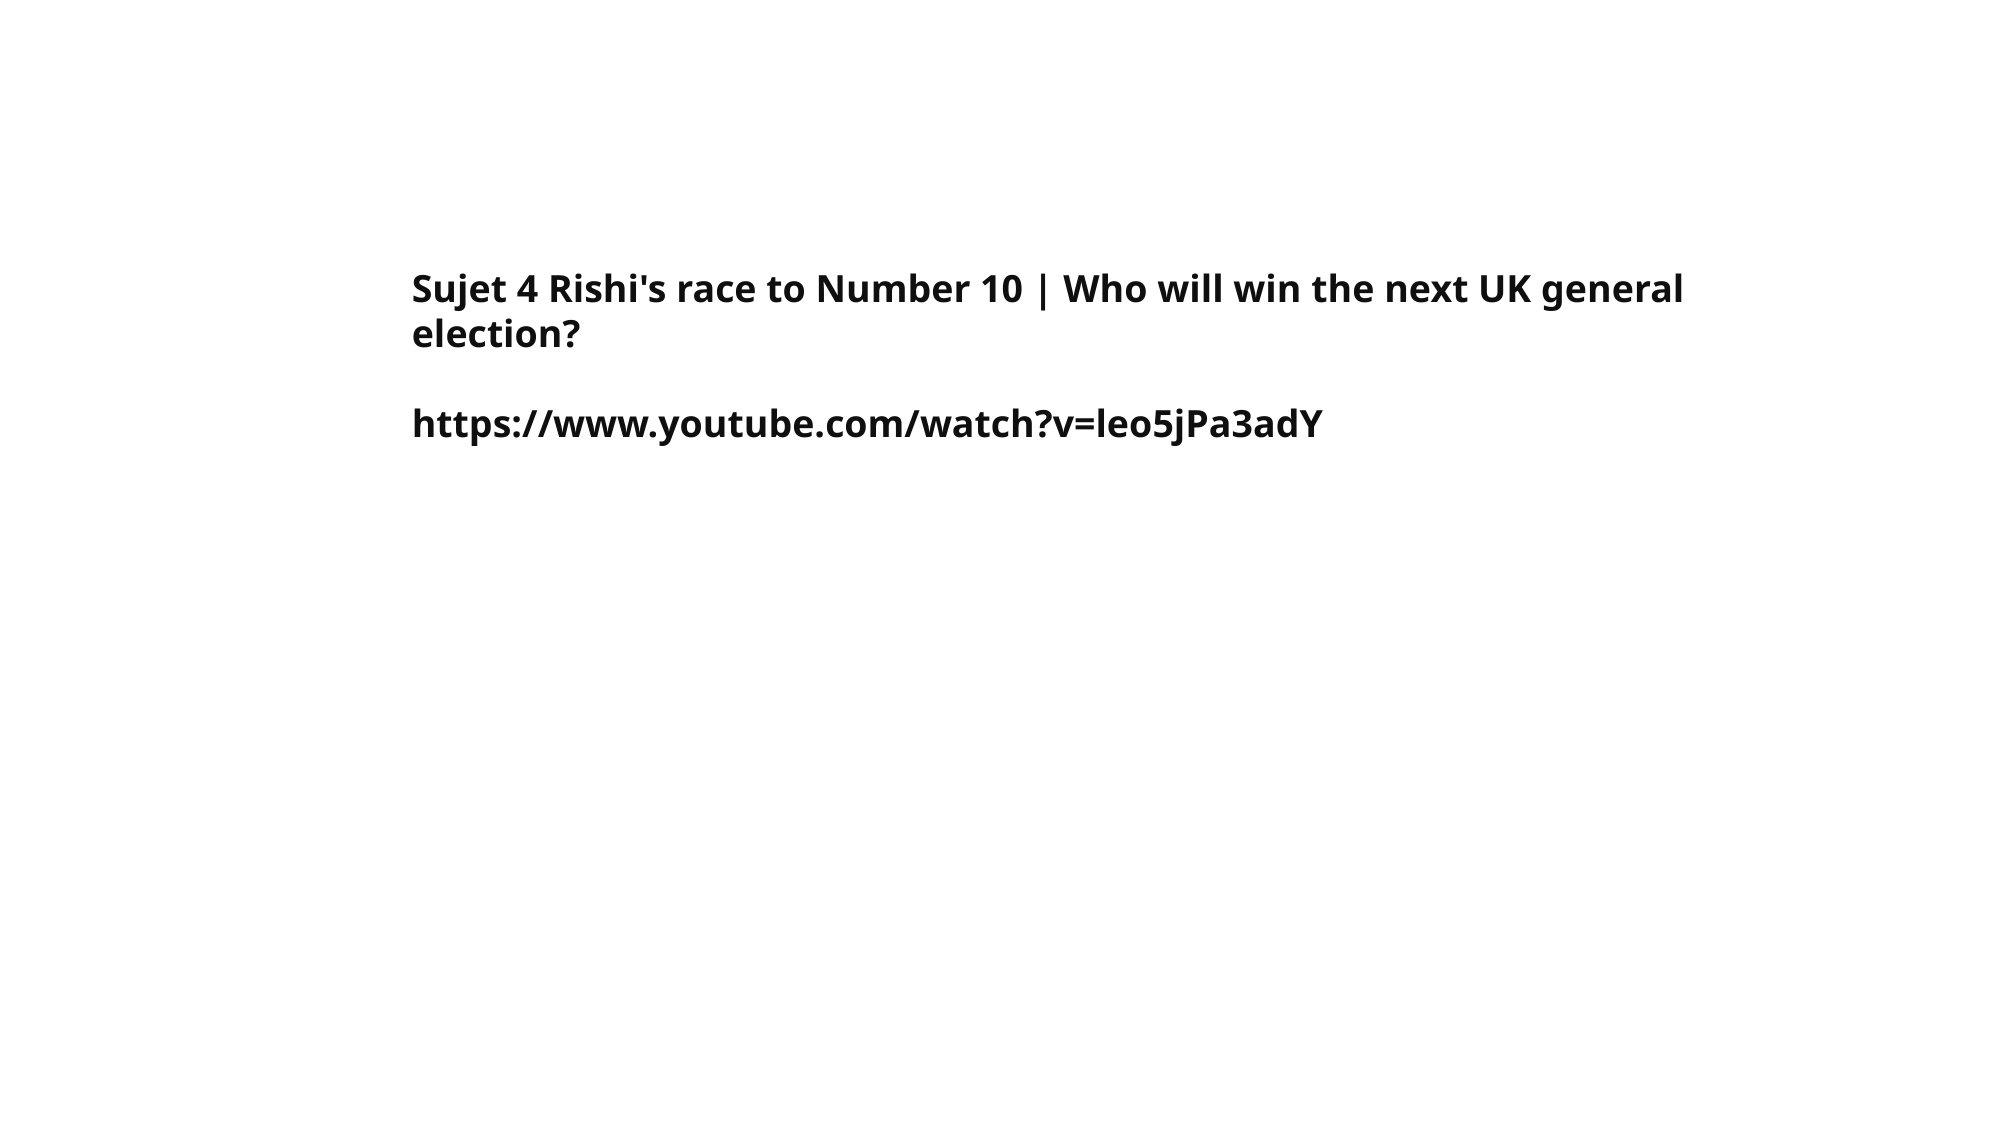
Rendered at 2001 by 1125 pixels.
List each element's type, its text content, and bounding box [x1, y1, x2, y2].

text_box Sujet 4 Rishi's race to Number 10 | Who will win the next UK general election? https://www.youtube.com/watch?v=leo5jPa3adY [396, 257, 1758, 500]
